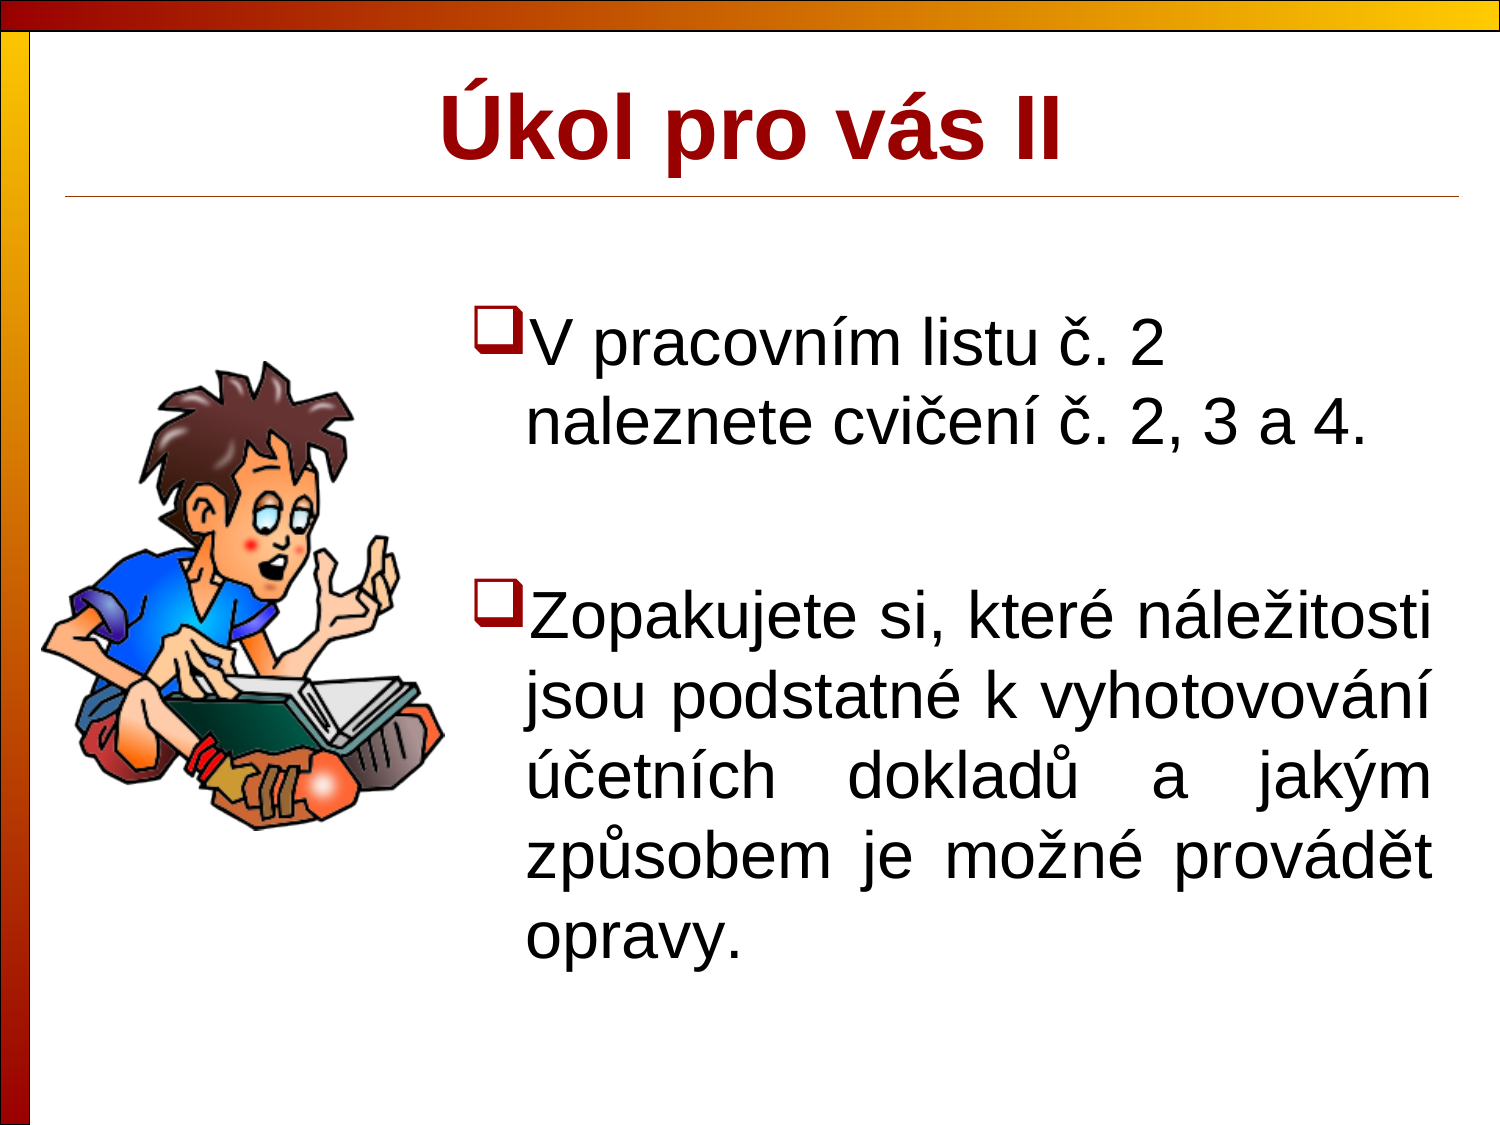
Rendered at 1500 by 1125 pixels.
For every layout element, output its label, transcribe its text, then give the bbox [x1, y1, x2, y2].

text_box [0, 0, 1500, 1125]
picture [41, 361, 445, 831]
title Úkol pro vás II [76, 54, 1427, 186]
list V pracovním listu č. 2 naleznete cvičení č. 2, 3 a 4. Zopakujete si, které náležitosti jsou podstatné k vyhotovování účetních dokladů a jakým způsobem je možné provádět opravy. [454, 290, 1449, 1076]
